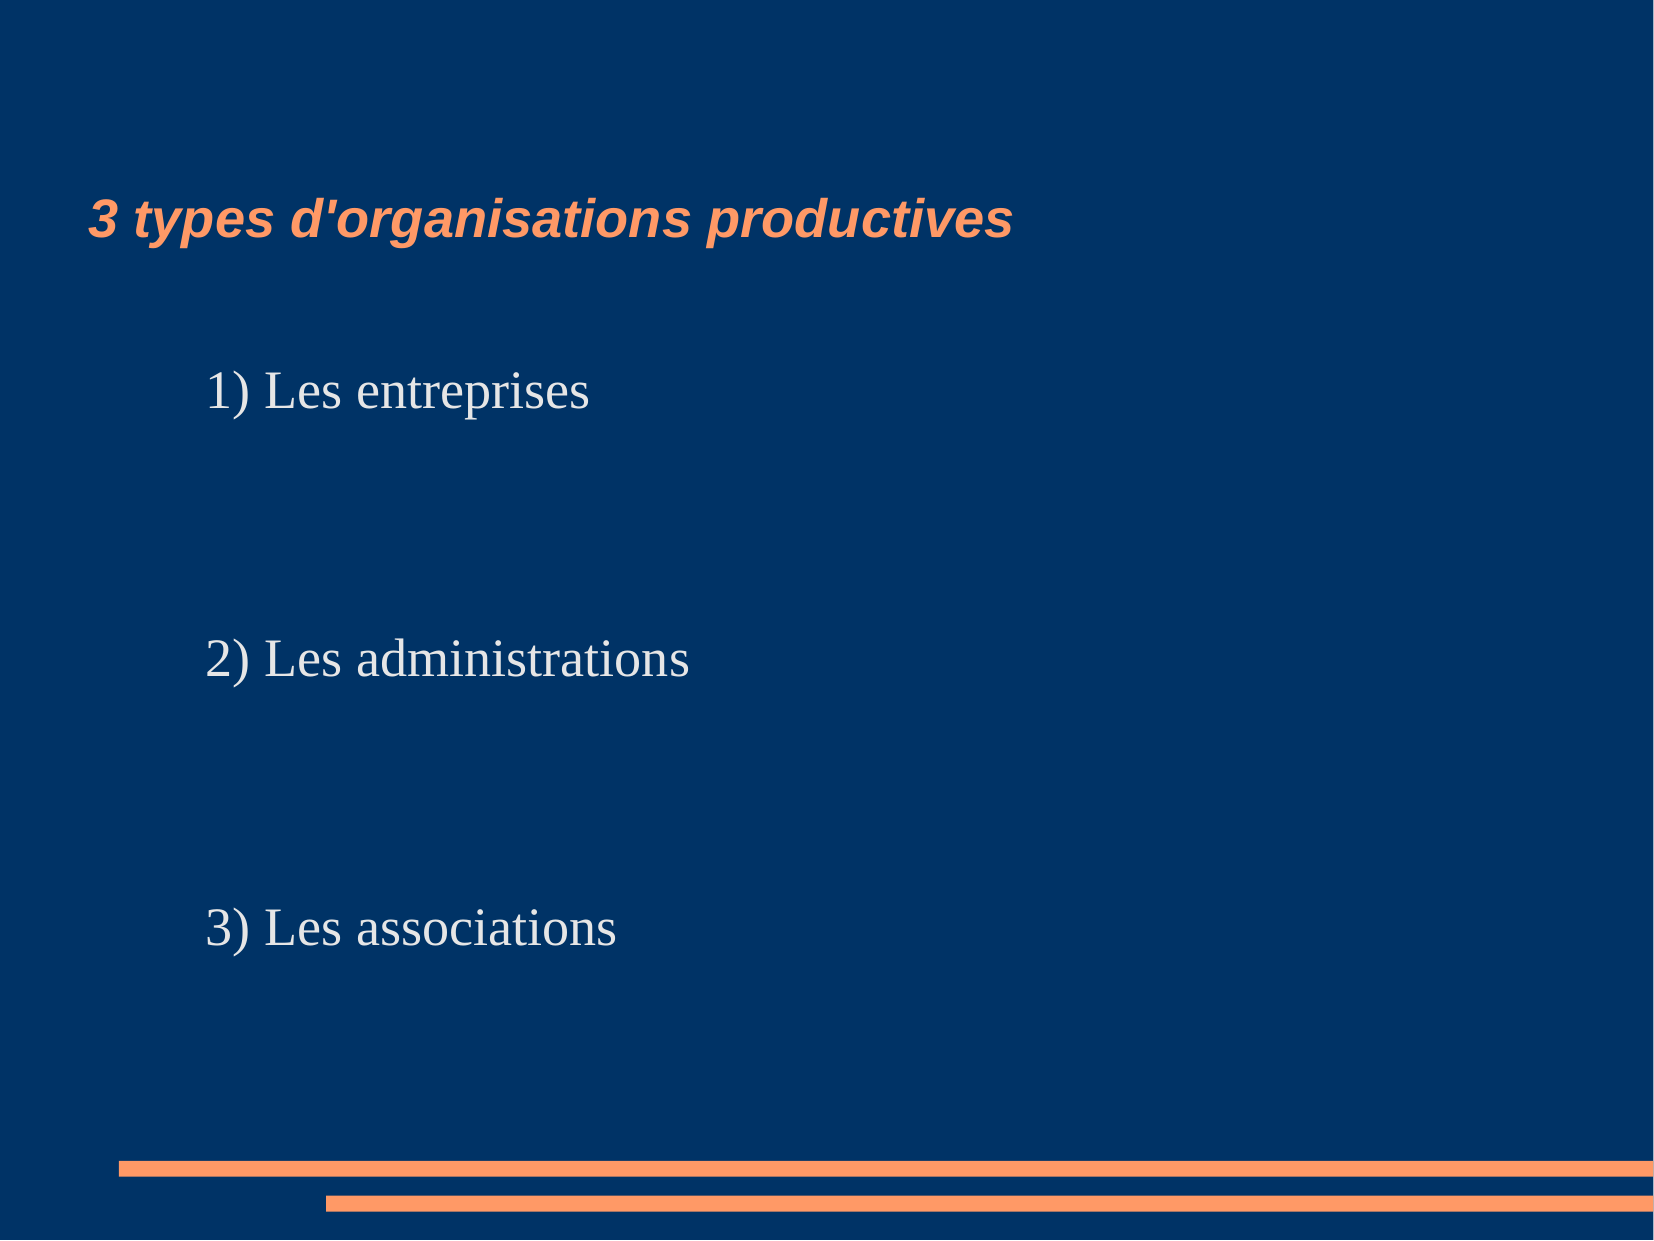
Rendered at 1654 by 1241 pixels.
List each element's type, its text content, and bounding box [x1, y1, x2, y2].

title 3 types d'organisations productives [88, 114, 1534, 322]
list 1) Les entreprises 2) Les administrations 3) Les associations [134, 360, 1516, 1142]
